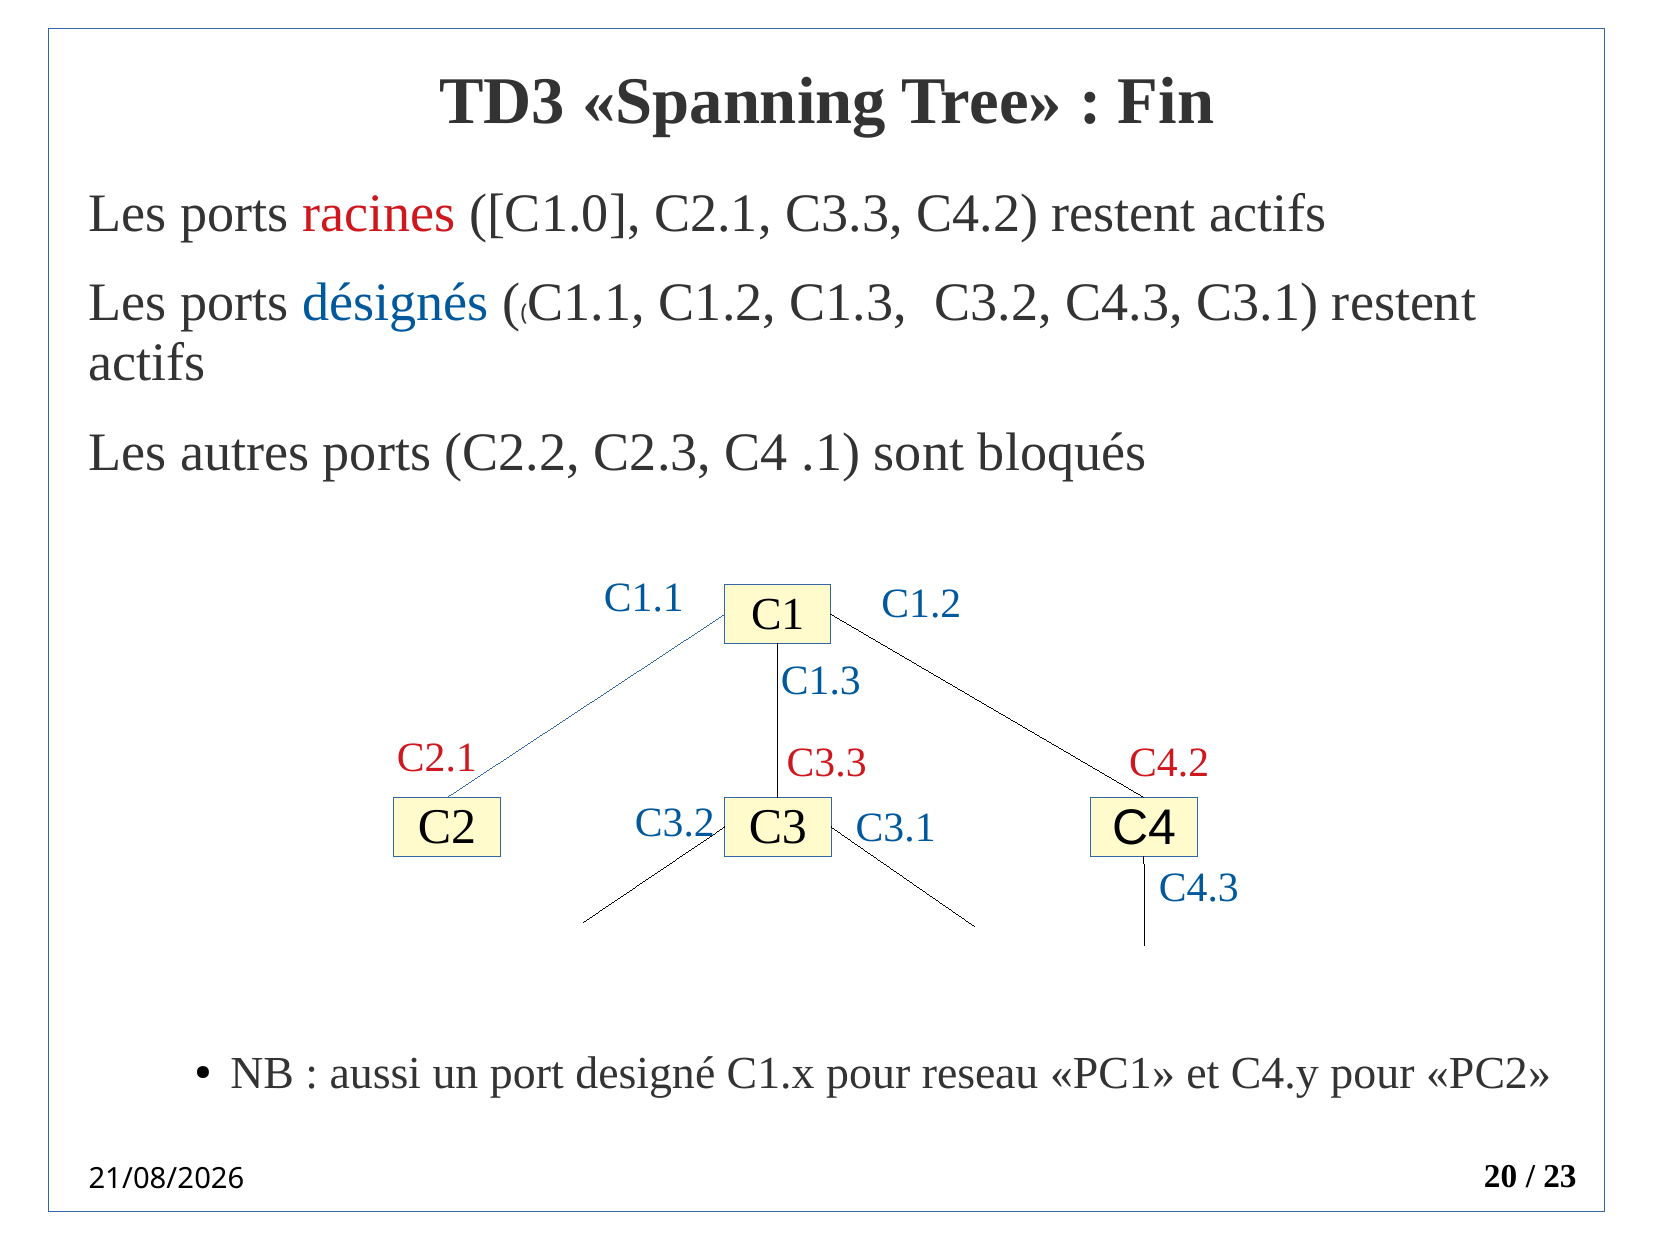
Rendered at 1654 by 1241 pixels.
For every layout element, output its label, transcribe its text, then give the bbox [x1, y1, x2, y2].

text_box C3.2 [620, 791, 730, 853]
text_box C1.1 [588, 566, 699, 628]
text_box C4.3 [1144, 856, 1254, 918]
text_box C3 [724, 797, 832, 857]
text_box C4 [1090, 797, 1198, 857]
text_box C4.2 [1114, 732, 1225, 794]
text_box C1.2 [866, 572, 977, 634]
text_box C1.3 [766, 649, 876, 711]
text_box C2.1 [382, 726, 493, 788]
title TD3 «Spanning Tree» : Fin [88, 61, 1565, 142]
text_box C2 [393, 797, 501, 857]
text_box C3.3 [771, 732, 882, 794]
text_box C1 [724, 584, 831, 644]
text_box C3.1 [840, 797, 951, 859]
list Les ports racines ([C1.0], C2.1, C3.3, C4.2) restent actifs Les ports désignés ((C1.1, C1.2, C1.3, C3.2, C4.3, C3.1) restent actifs Les autres ports (C2.2, C2.3, C4 .1) sont bloqués NB : aussi un port designé C1.x pour reseau «PC1» et C4.y pour «PC2» [88, 183, 1565, 1123]
